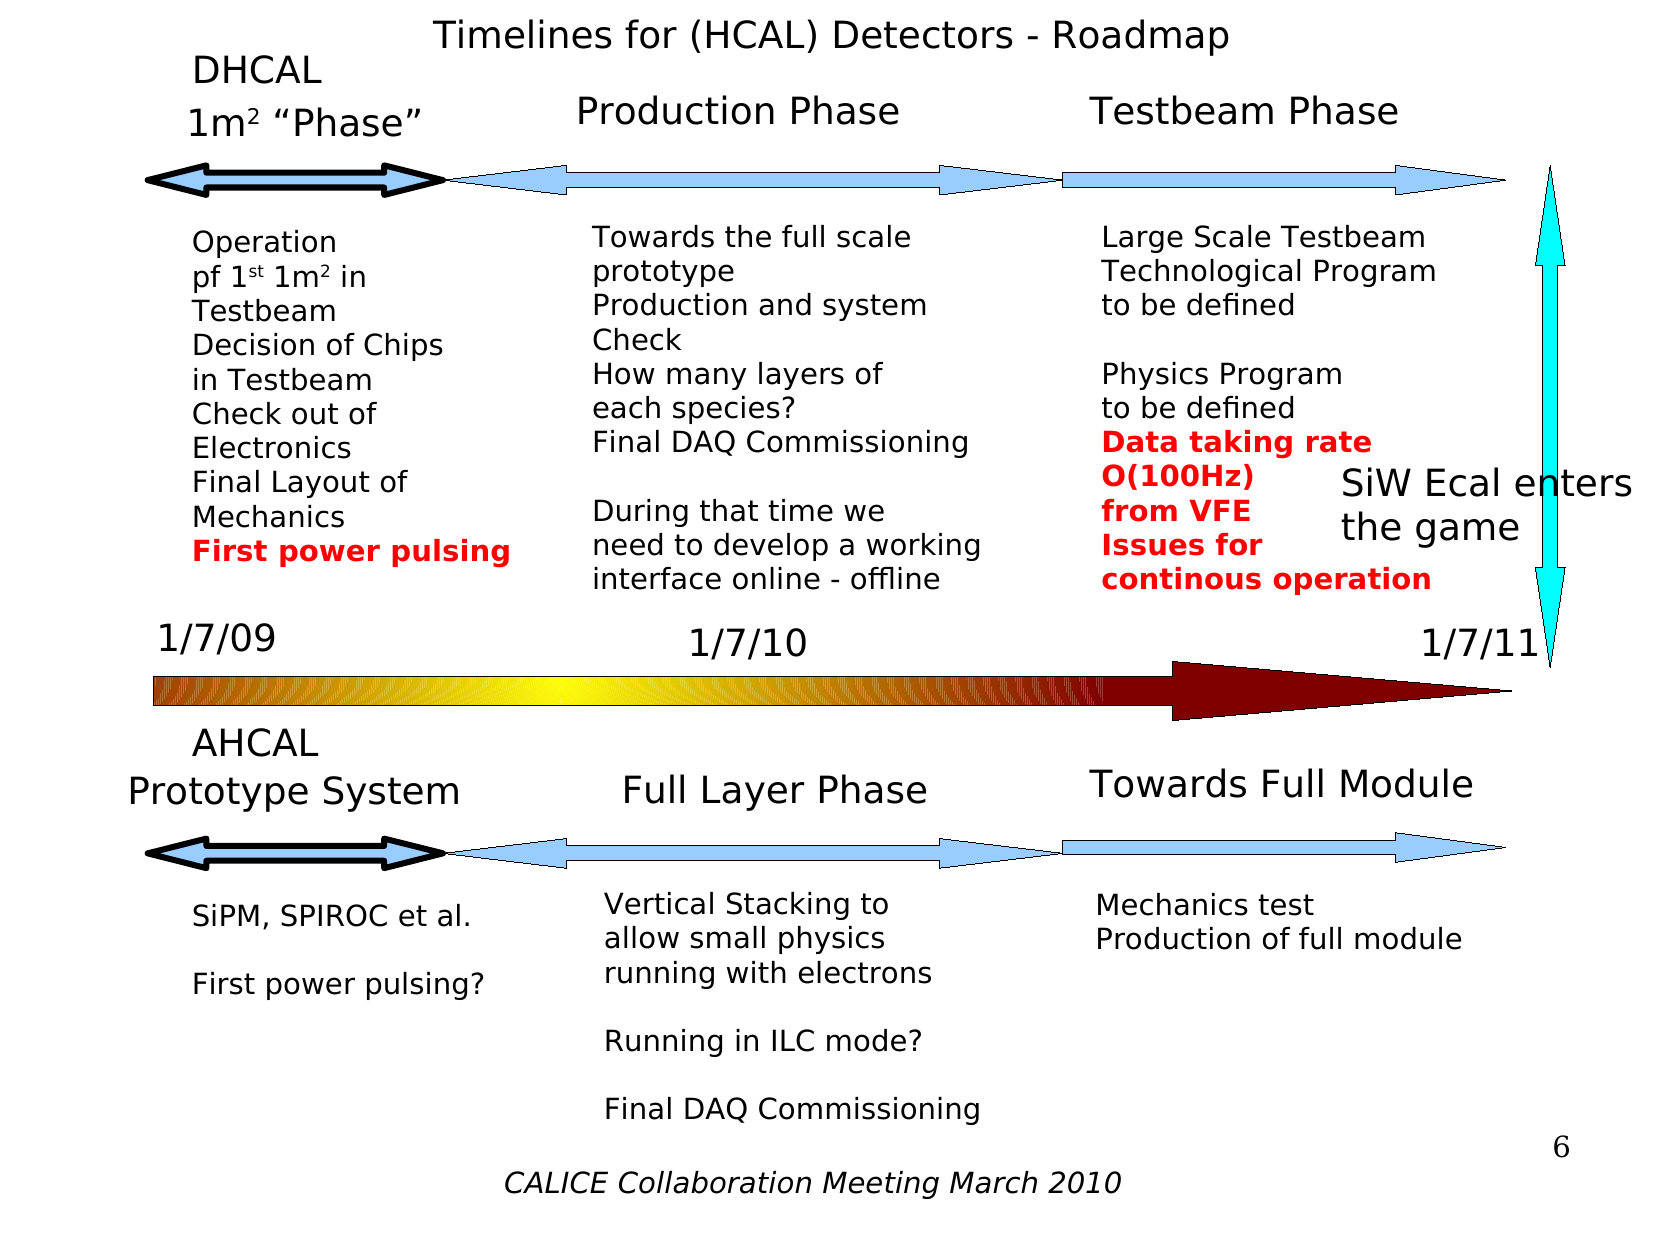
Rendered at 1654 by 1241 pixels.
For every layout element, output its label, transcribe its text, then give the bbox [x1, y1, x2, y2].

text_box AHCAL [177, 714, 331, 762]
text_box [1535, 165, 1566, 454]
text_box Full Layer Phase [606, 761, 937, 821]
text_box 1m2 “Phase” [171, 94, 434, 154]
text_box 1/7/11 [1405, 614, 1553, 673]
text_box Testbeam Phase [1074, 82, 1408, 142]
text_box 1/7/10 [672, 614, 821, 673]
text_box SiW Ecal enters the game [1326, 454, 1654, 557]
text_box 1/7/09 [141, 608, 290, 668]
text_box Mechanics test Production of full module [1080, 880, 1477, 964]
text_box [147, 165, 1506, 195]
text_box Production Phase [561, 82, 909, 142]
text_box SiPM, SPIROC et al. First power pulsing? [177, 891, 501, 1205]
text_box Prototype System [112, 762, 470, 821]
text_box Towards Full Module [1074, 755, 1481, 815]
text_box Large Scale Testbeam Technological Program to be defined Physics Program to be defined Data taking rate O(100Hz) from VFE Issues for continous operation [1086, 212, 1452, 605]
text_box Towards the full scale prototype Production and system Check How many layers of each species? Final DAQ Commissioning During that time we need to develop a working interface online - offline [577, 212, 997, 605]
text_box [153, 661, 1512, 721]
text_box Operation pf 1st 1m2 in Testbeam Decision of Chips in Testbeam Check out of Electronics Final Layout of Mechanics First power pulsing [177, 218, 527, 621]
text_box [1535, 557, 1566, 668]
text_box Timelines for (HCAL) Detectors - Roadmap [418, 6, 1229, 65]
text_box [147, 832, 1506, 869]
text_box Vertical Stacking to allow small physics running with electrons Running in ILC mode? Final DAQ Commissioning [589, 879, 1014, 1135]
text_box DHCAL [177, 41, 334, 94]
